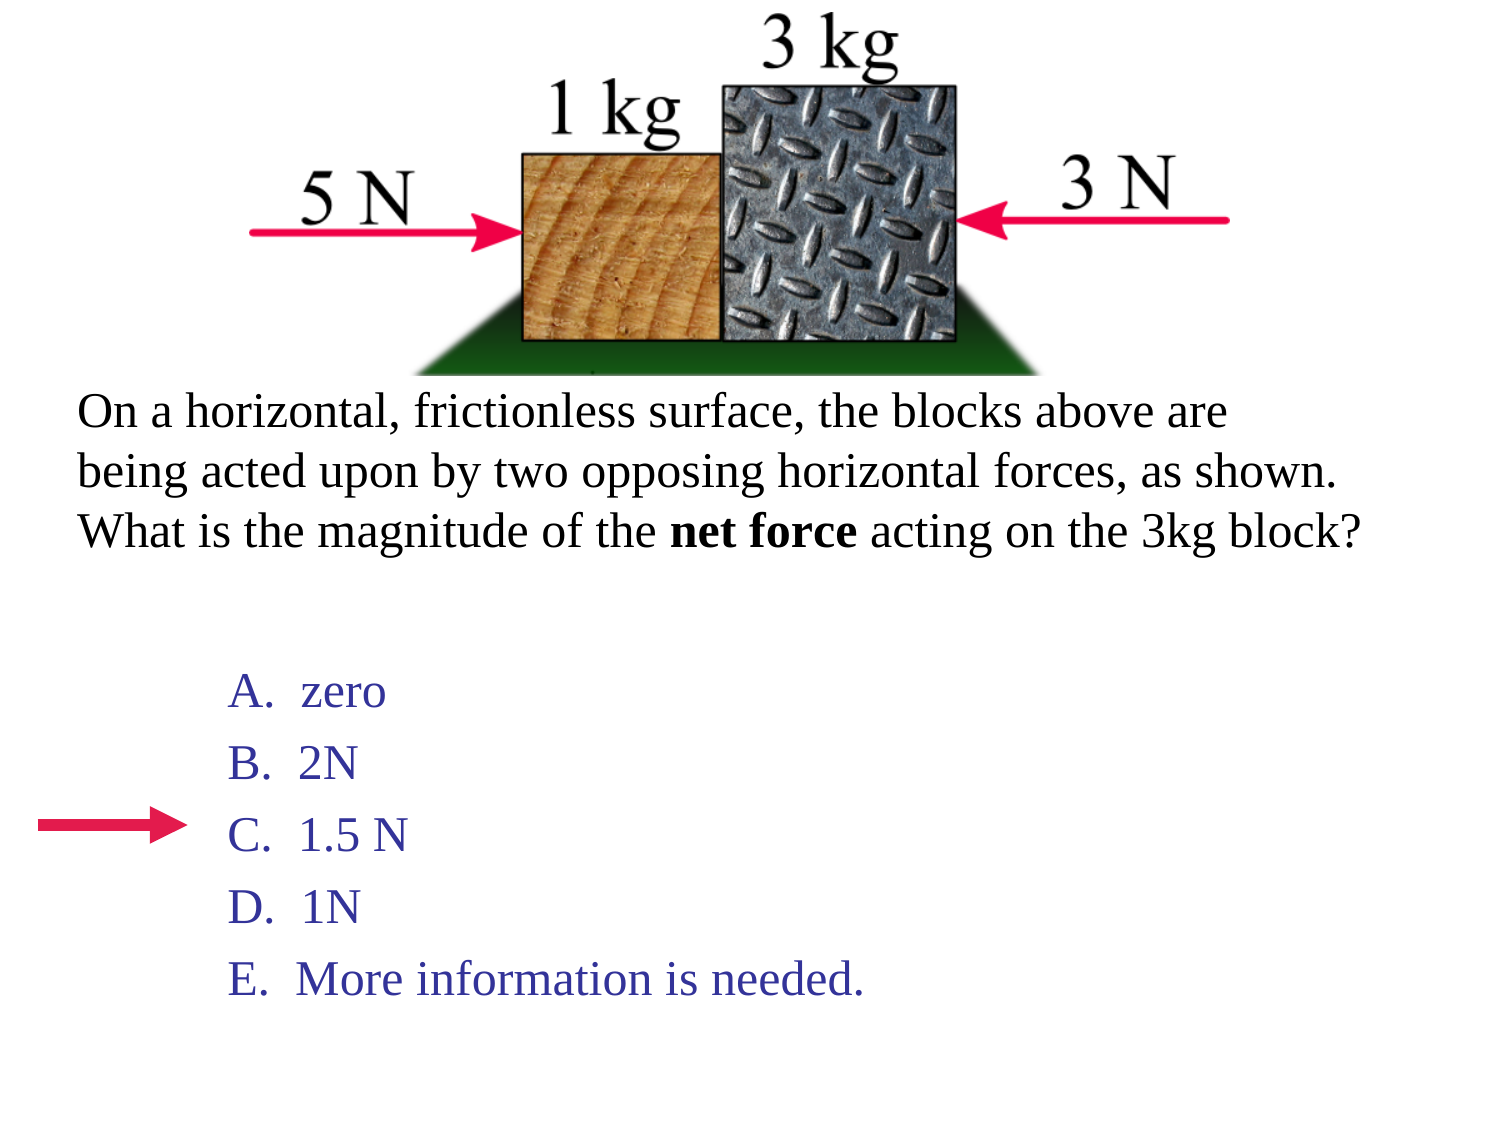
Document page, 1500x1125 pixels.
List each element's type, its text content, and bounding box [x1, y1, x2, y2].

text_box A. zero B. 2N C. 1.5 N D. 1N E. More information is needed. [212, 638, 1288, 1014]
picture [249, 12, 1230, 376]
text_box On a horizontal, frictionless surface, the blocks above are being acted upon by two opposing horizontal forces, as shown. What is the magnitude of the net force acting on the 3kg block? [62, 370, 1388, 566]
